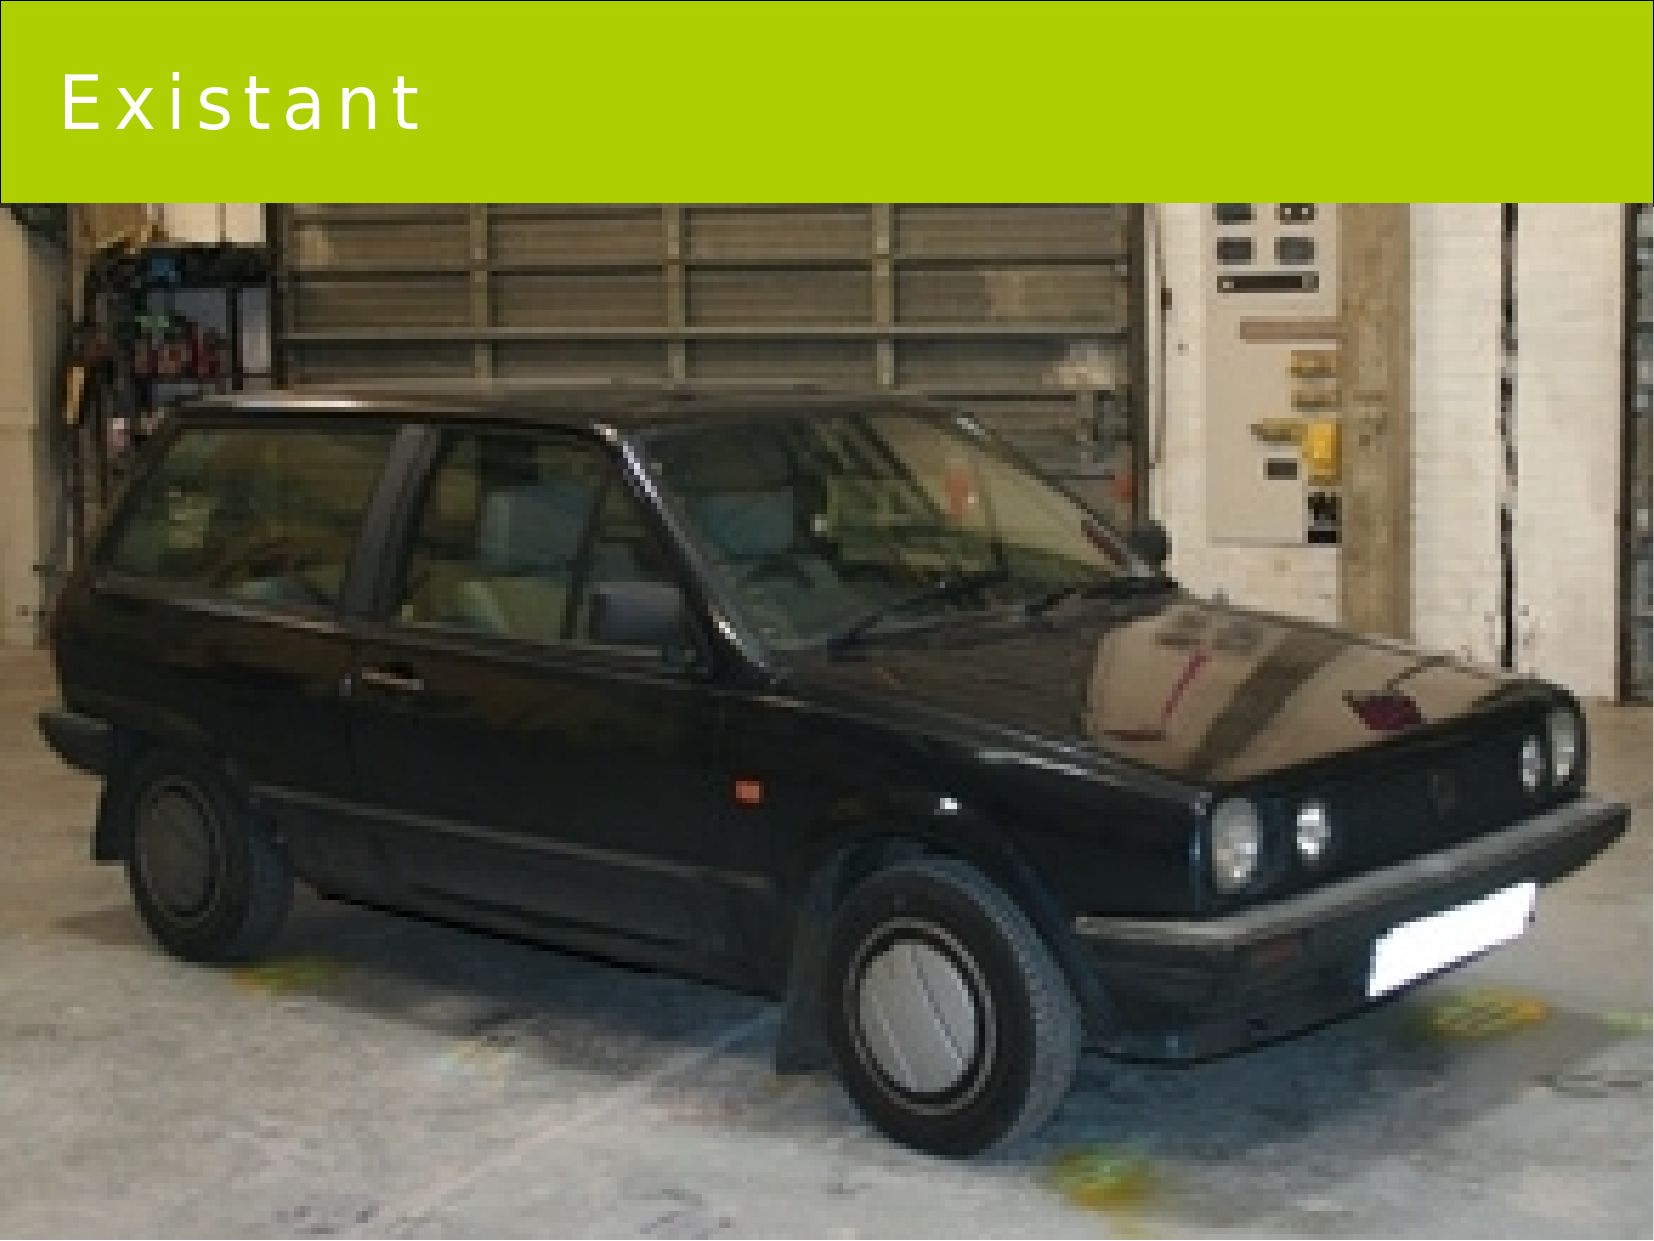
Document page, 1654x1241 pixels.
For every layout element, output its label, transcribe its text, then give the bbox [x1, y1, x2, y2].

picture [0, 203, 1654, 1241]
title Existant [59, 36, 1595, 171]
